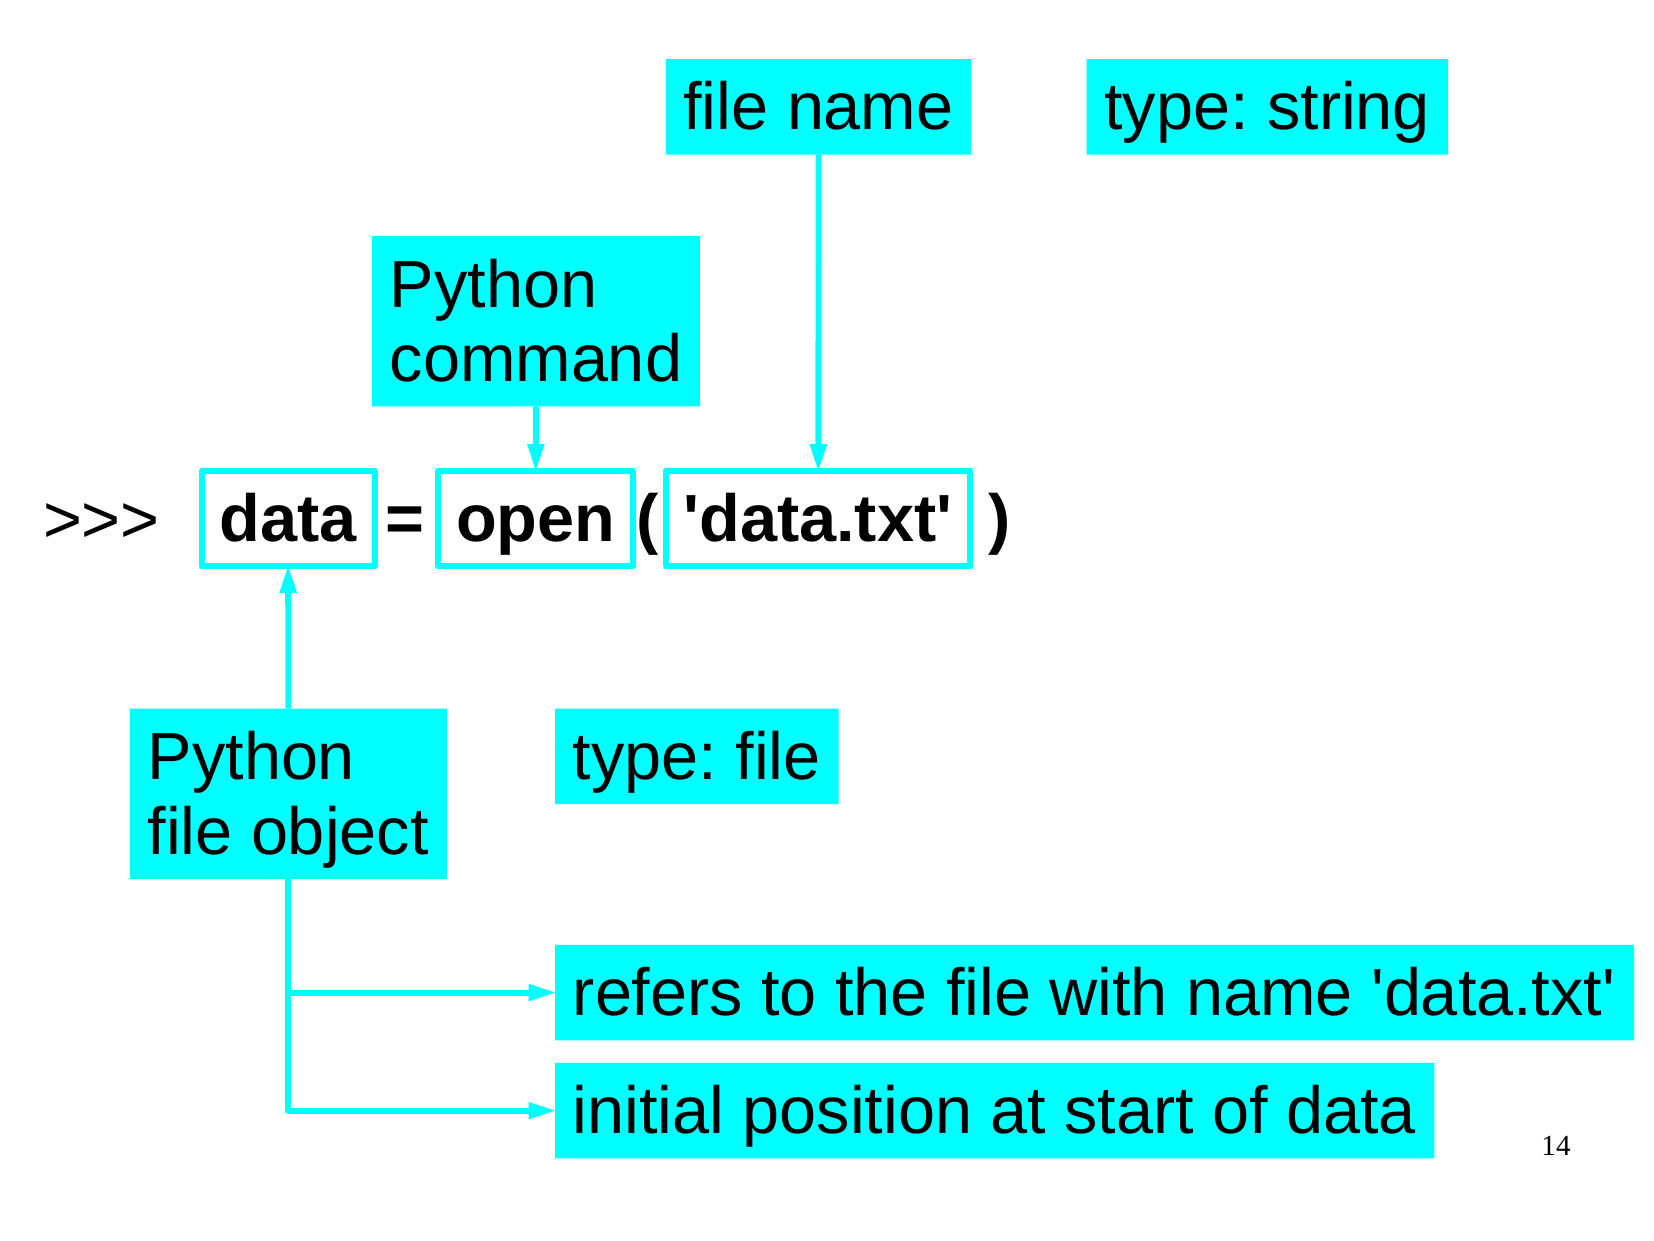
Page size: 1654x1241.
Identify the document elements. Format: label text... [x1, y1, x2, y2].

text_box open [438, 470, 618, 567]
text_box = [367, 470, 435, 567]
text_box ) [970, 470, 1029, 567]
text_box Python command [372, 236, 701, 407]
text_box file name [665, 59, 972, 155]
text_box type: string [1086, 59, 1449, 155]
text_box ( [618, 470, 677, 567]
text_box Python file object [129, 708, 447, 879]
text_box initial position at start of data [555, 1062, 1435, 1159]
text_box >>> [25, 471, 179, 568]
text_box data [201, 470, 367, 567]
text_box refers to the file with name 'data.txt' [555, 944, 1635, 1041]
text_box type: file [555, 708, 839, 805]
text_box 'data.txt' [677, 470, 970, 567]
